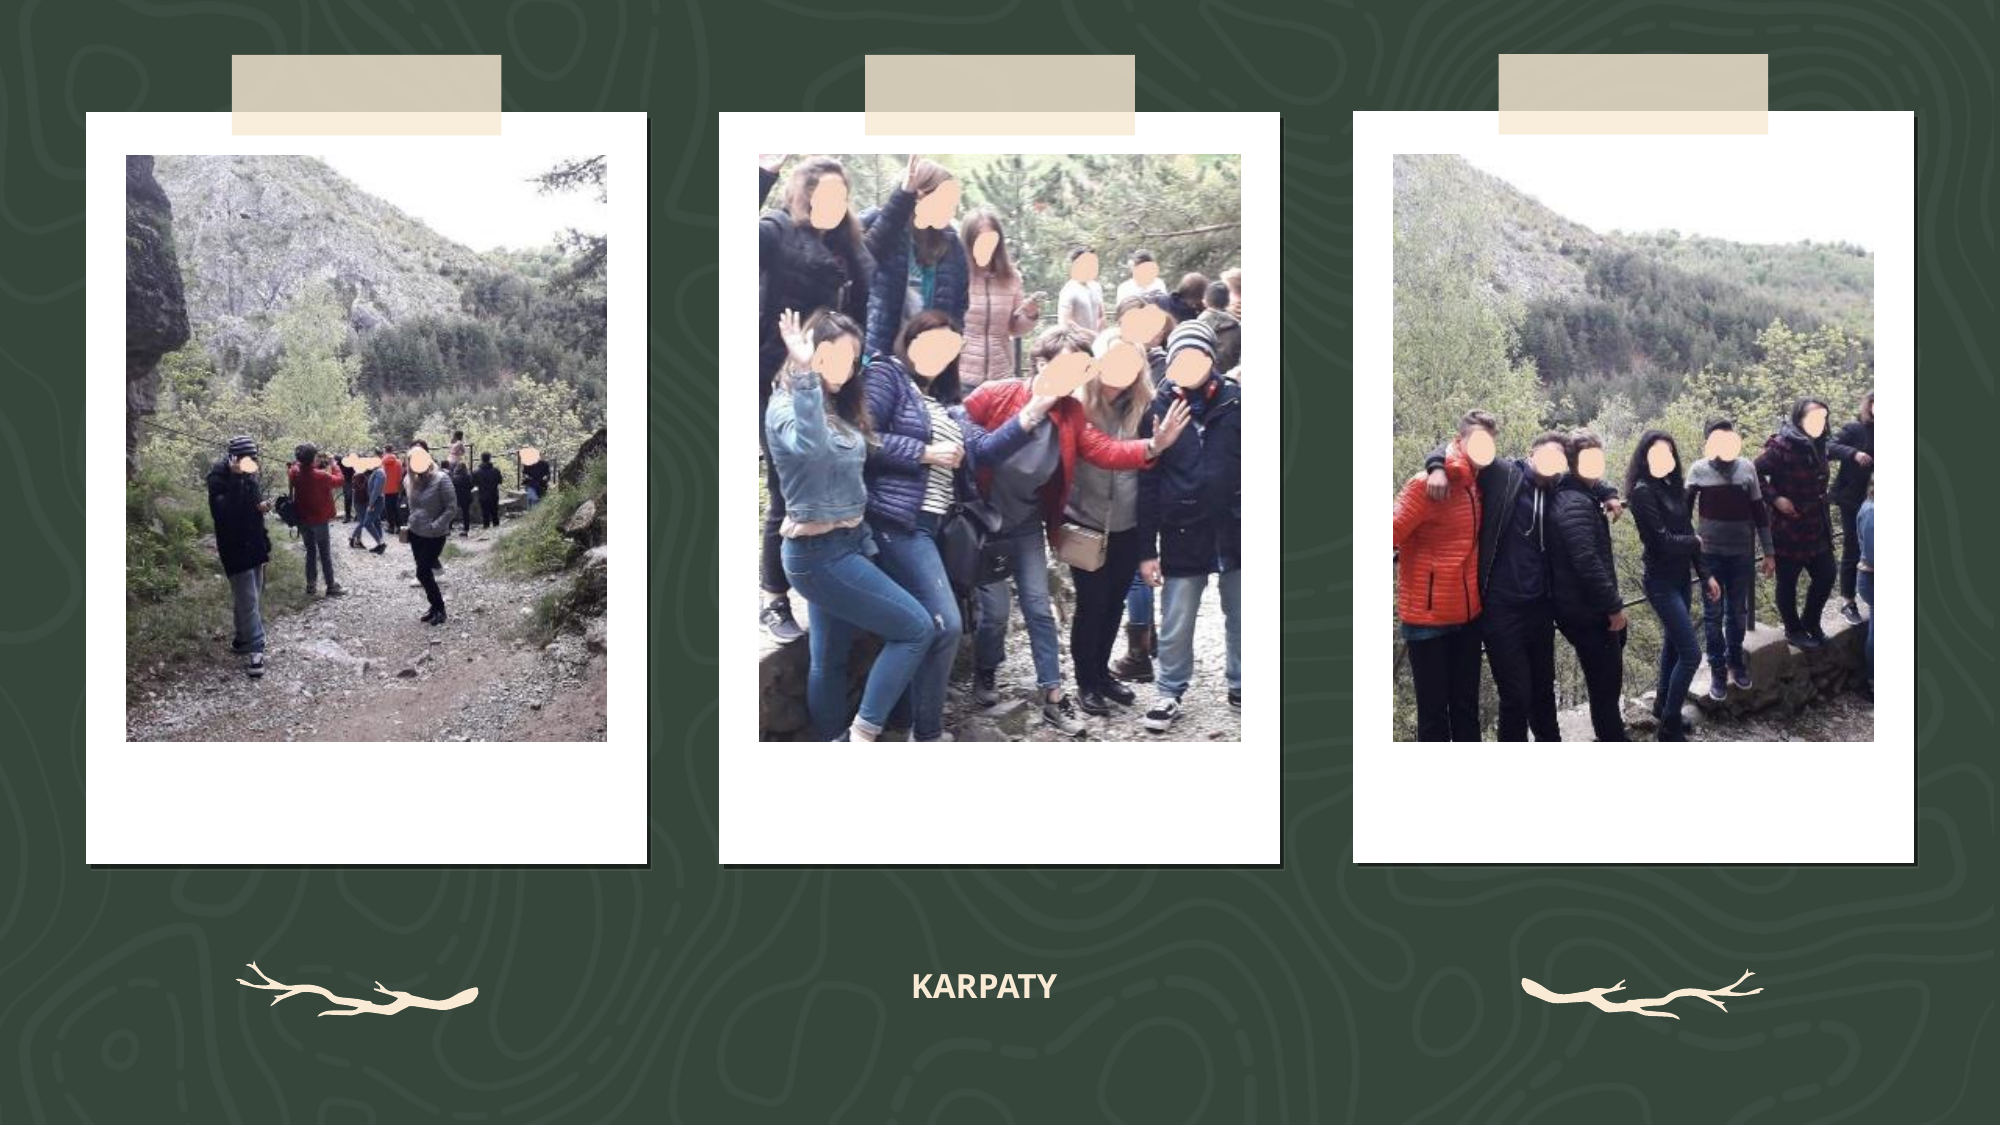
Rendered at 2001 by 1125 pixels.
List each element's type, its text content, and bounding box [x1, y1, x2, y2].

picture [126, 155, 607, 743]
picture [1393, 142, 1874, 742]
picture [759, 154, 1241, 742]
title KARPATY [596, 969, 1372, 1081]
